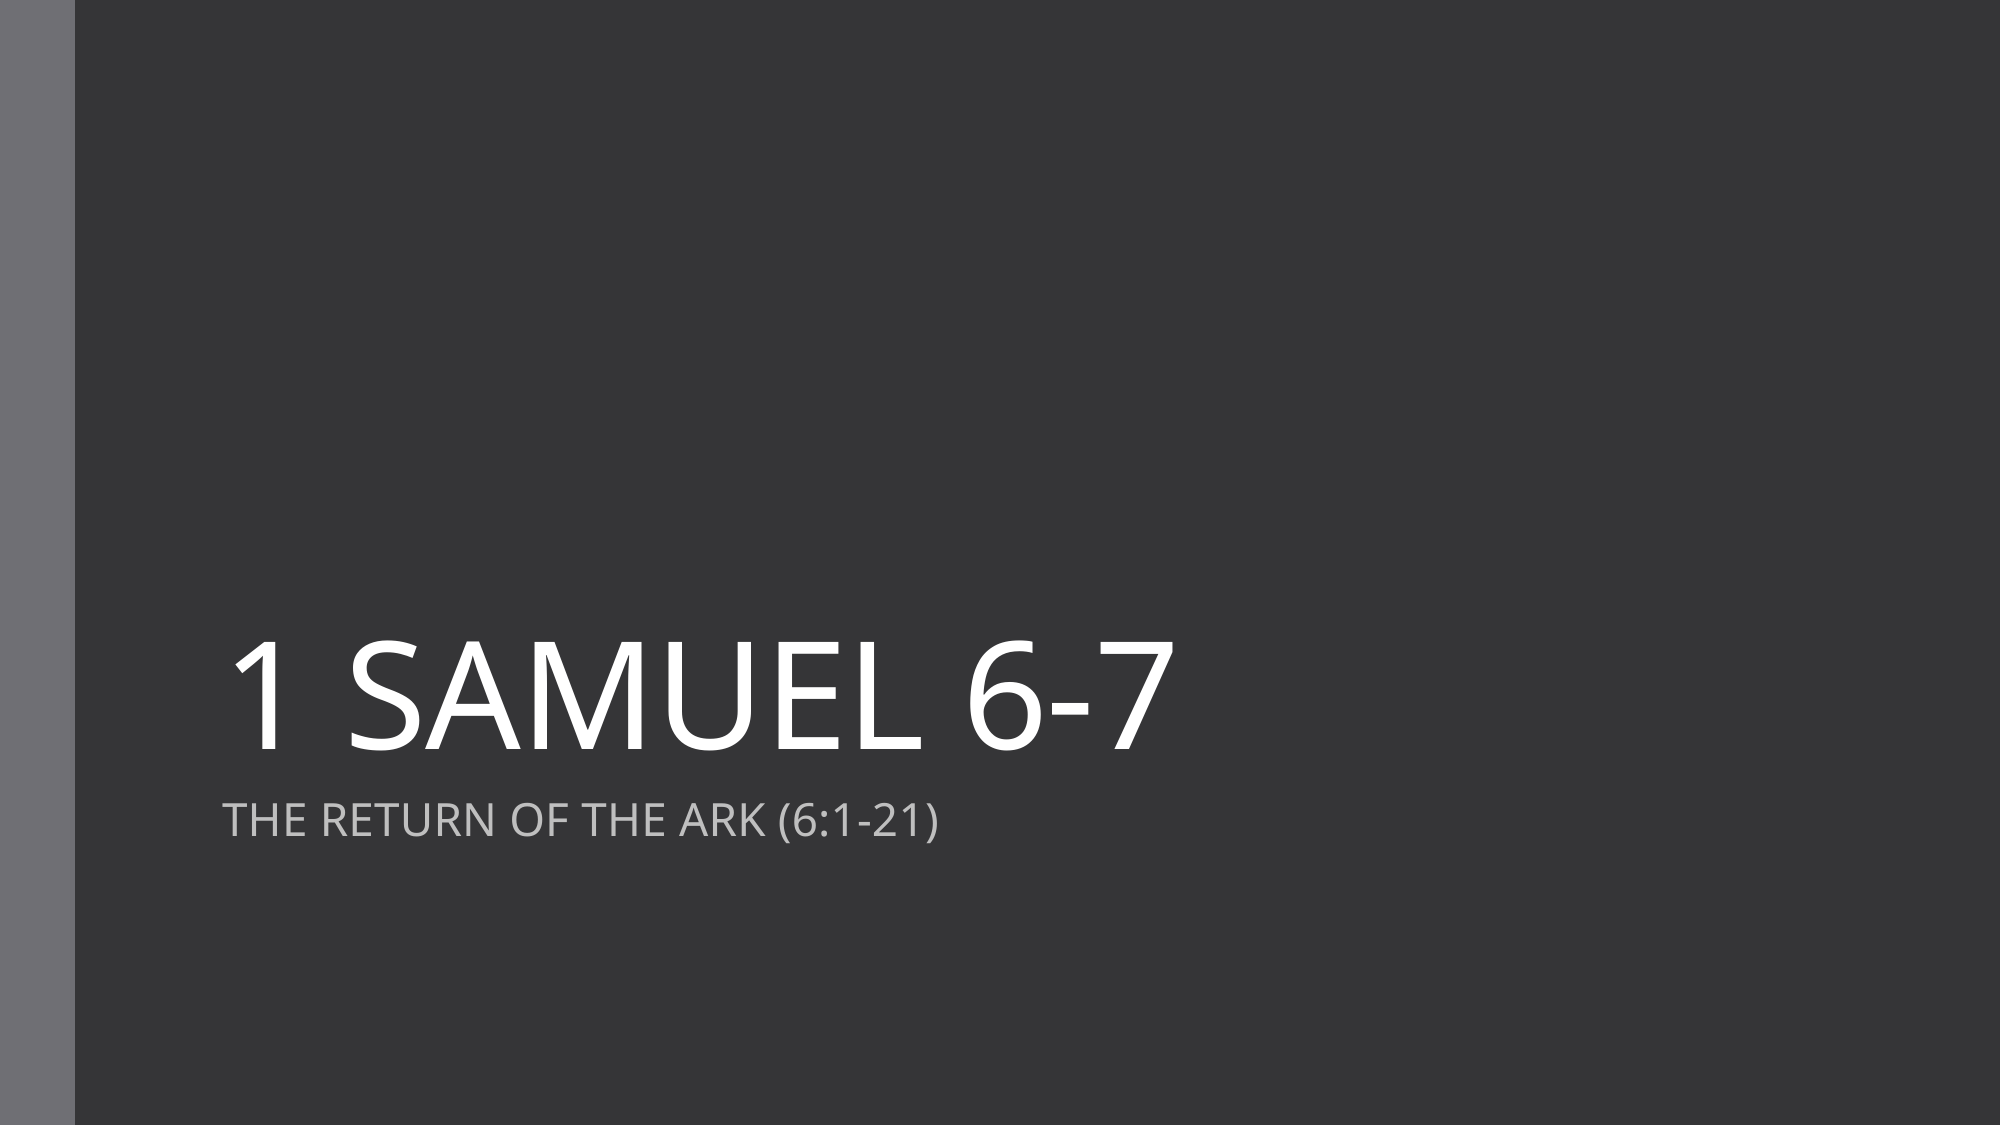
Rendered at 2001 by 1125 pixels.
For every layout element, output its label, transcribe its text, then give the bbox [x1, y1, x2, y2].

subtitle THE RETURN OF THE ARK (6:1-21) [206, 787, 1752, 1066]
title 1 SAMUEL 6-7 [206, 124, 1752, 787]
